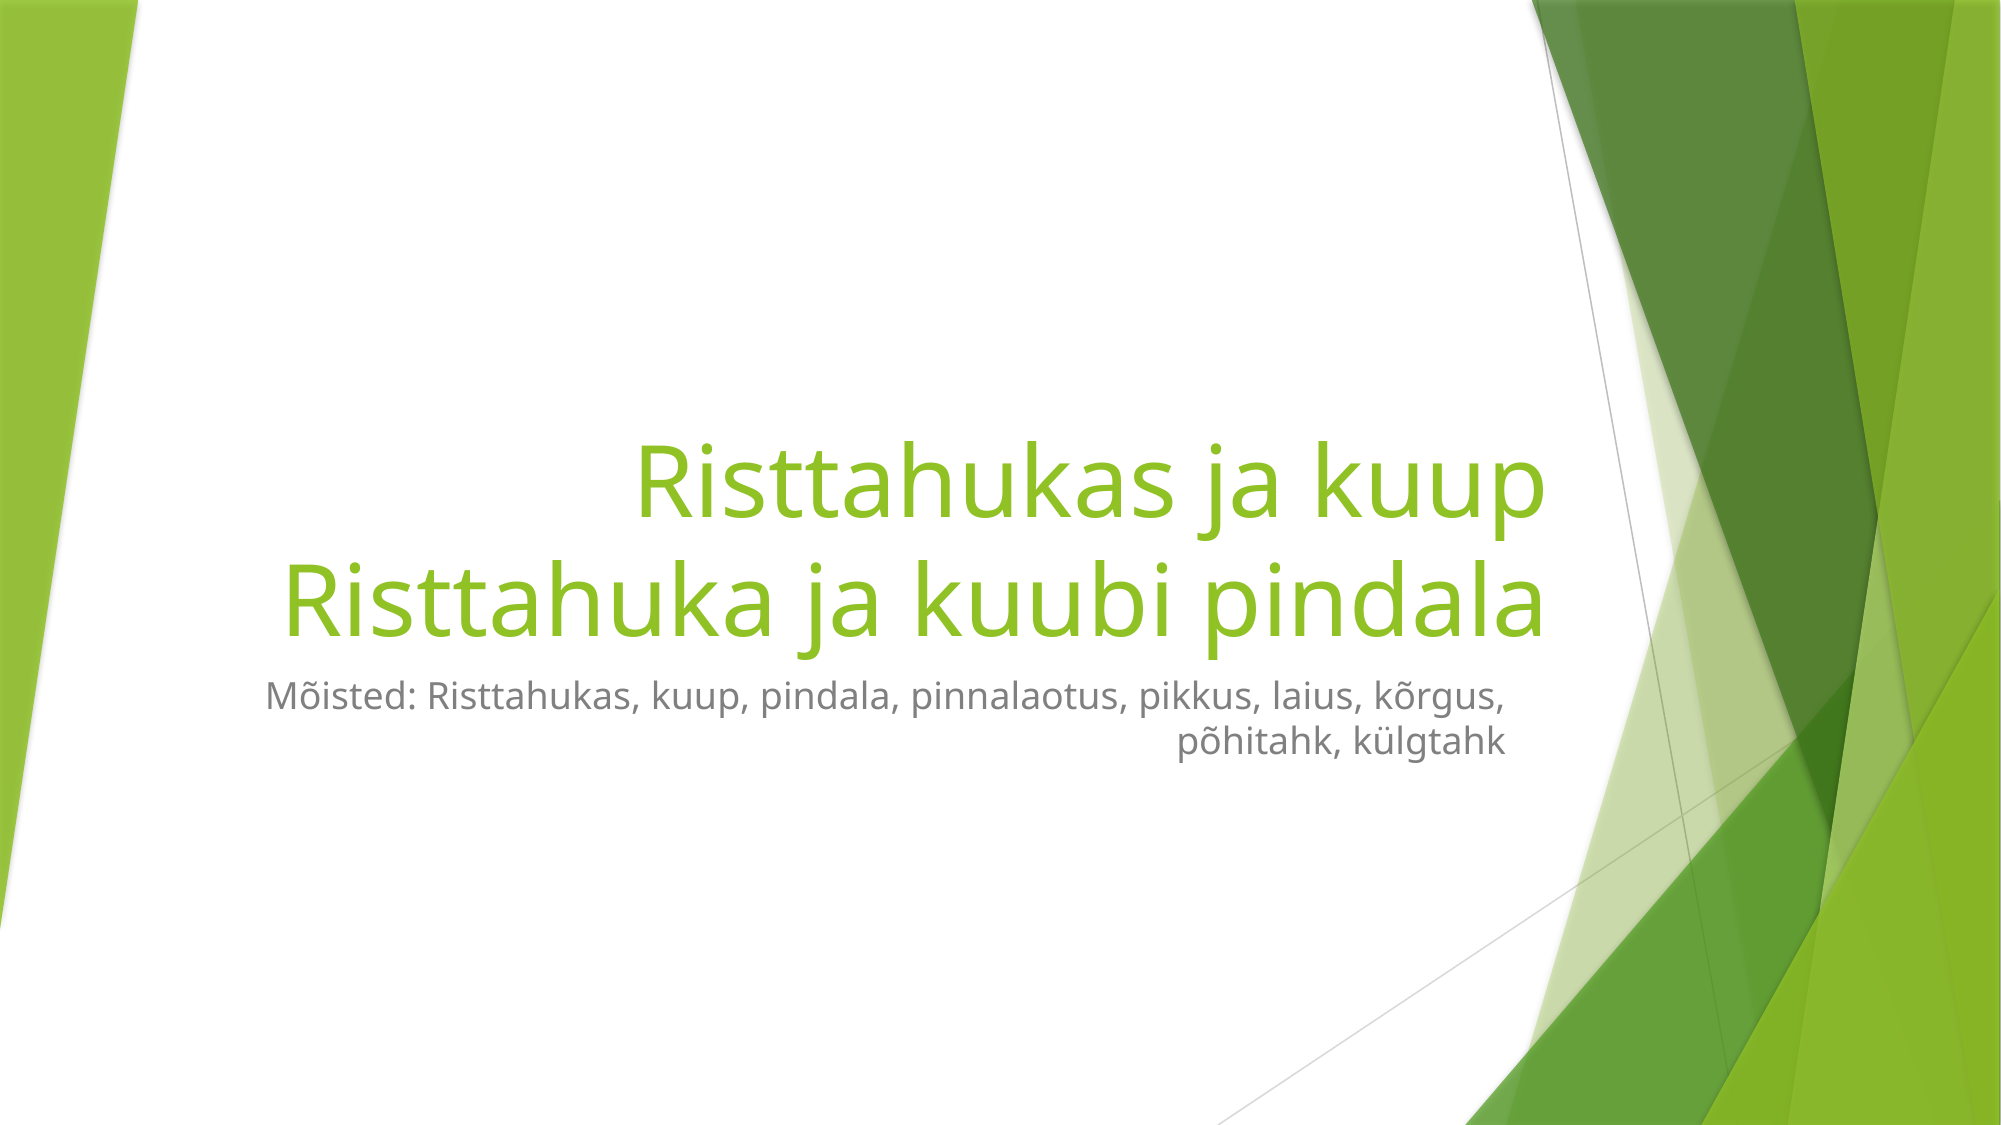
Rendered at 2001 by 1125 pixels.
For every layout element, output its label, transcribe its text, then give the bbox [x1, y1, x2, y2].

subtitle Mõisted: Risttahukas, kuup, pindala, pinnalaotus, pikkus, laius, kõrgus, põhitahk, külgtahk [247, 664, 1522, 845]
title Risttahukas ja kuup Risttahuka ja kuubi pindala [247, 394, 1565, 665]
